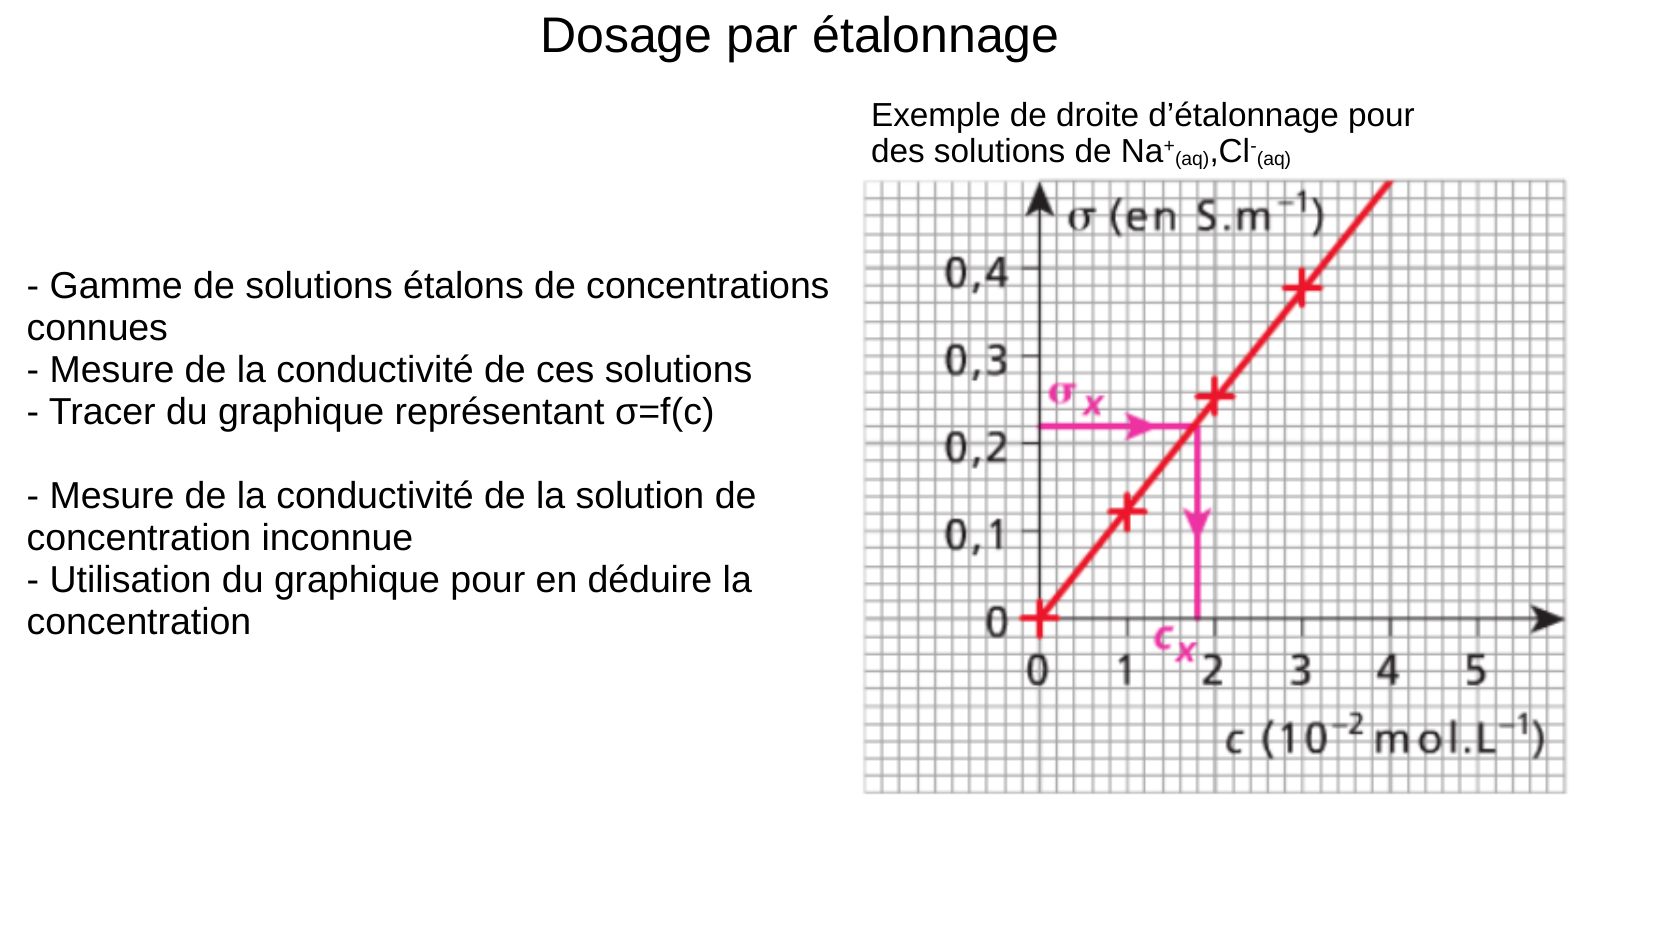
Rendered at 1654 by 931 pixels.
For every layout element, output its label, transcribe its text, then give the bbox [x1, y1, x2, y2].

picture [856, 177, 1576, 798]
text_box Exemple de droite d’étalonnage pour des solutions de Na+(aq),Cl-(aq) [856, 88, 1447, 296]
text_box - Gamme de solutions étalons de concentrations connues - Mesure de la conductivité de ces solutions - Tracer du graphique représentant σ=f(c) - Mesure de la conductivité de la solution de concentration inconnue - Utilisation du graphique pour en déduire la concentration [11, 256, 869, 650]
text_box Dosage par étalonnage [525, 0, 1087, 89]
